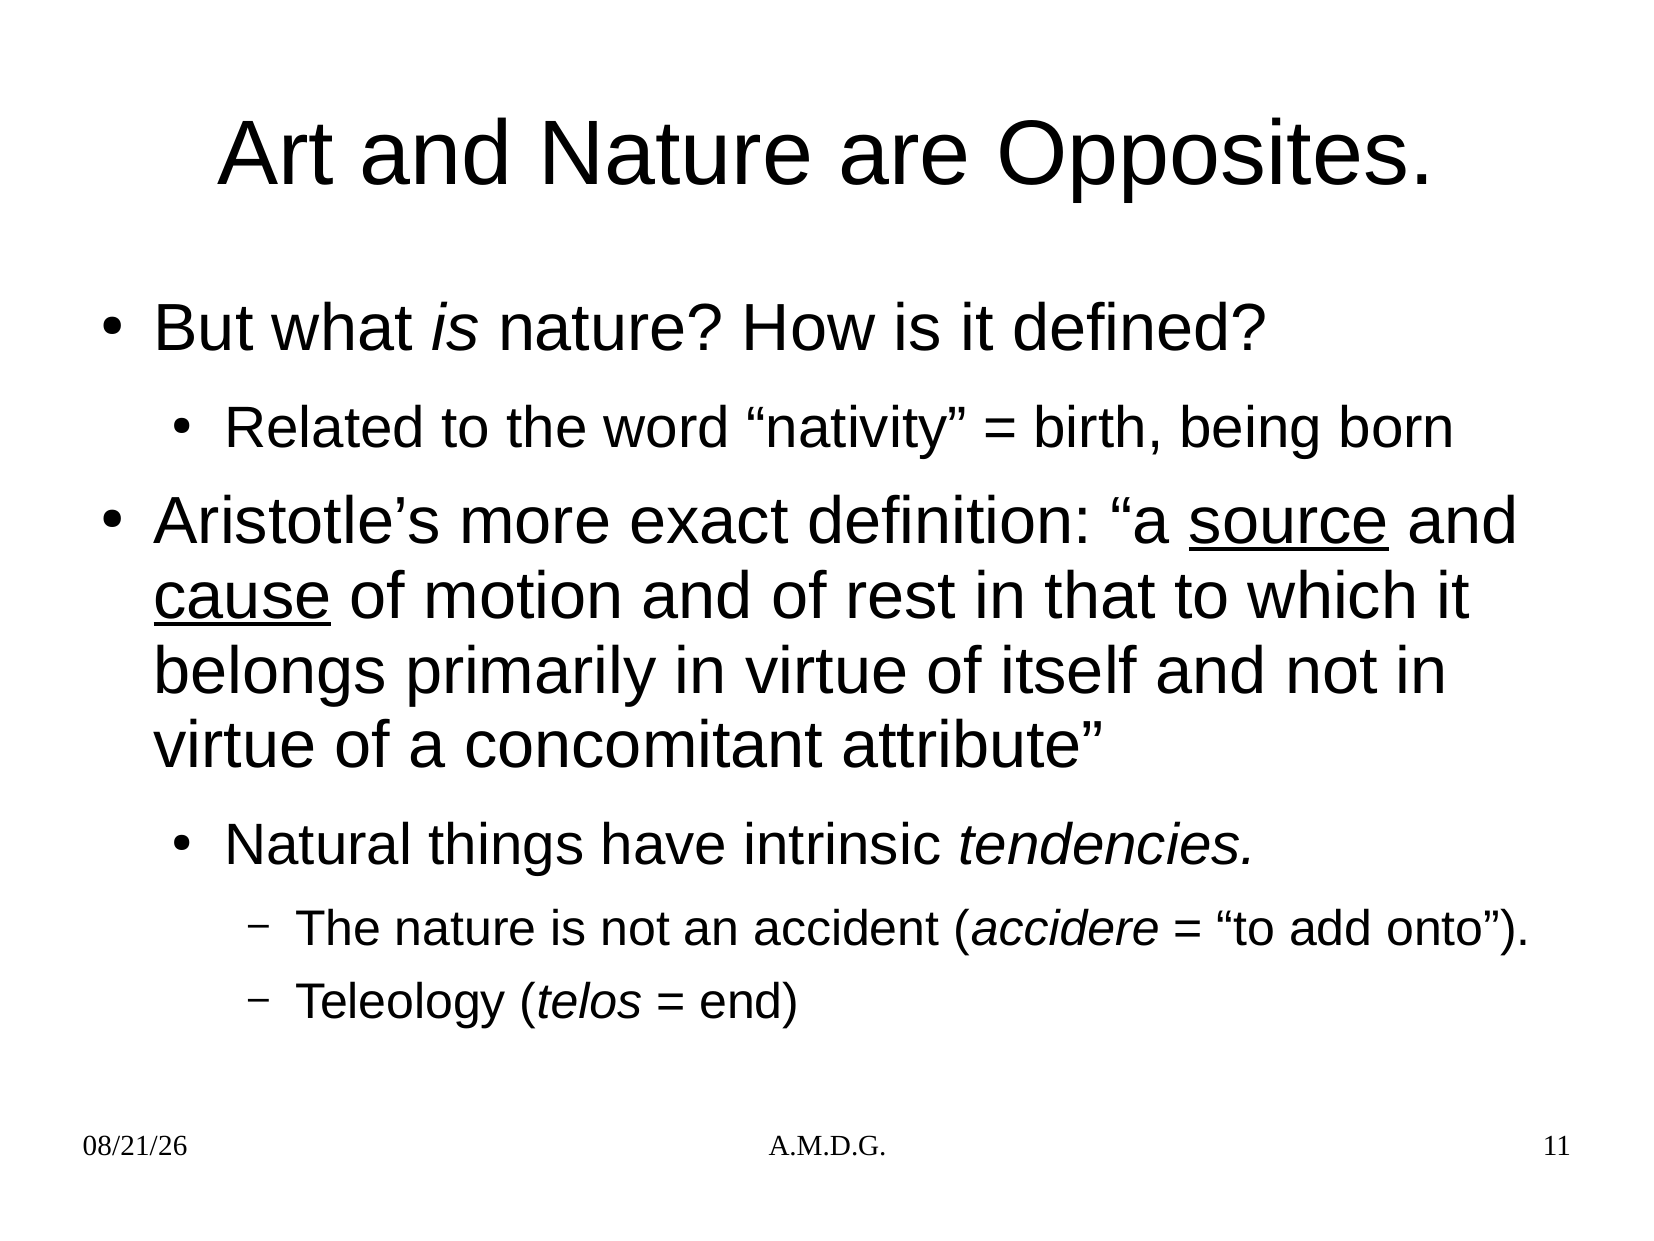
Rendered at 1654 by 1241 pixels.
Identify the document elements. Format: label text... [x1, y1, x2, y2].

list But what is nature? How is it defined? Related to the word “nativity” = birth, being born Aristotle’s more exact definition: “a source and cause of motion and of rest in that to which it belongs primarily in virtue of itself and not in virtue of a concomitant attribute” Natural things have intrinsic tendencies. The nature is not an accident (accidere = “to add onto”). Teleology (telos = end) [82, 290, 1571, 1109]
title Art and Nature are Opposites. [82, 49, 1571, 257]
